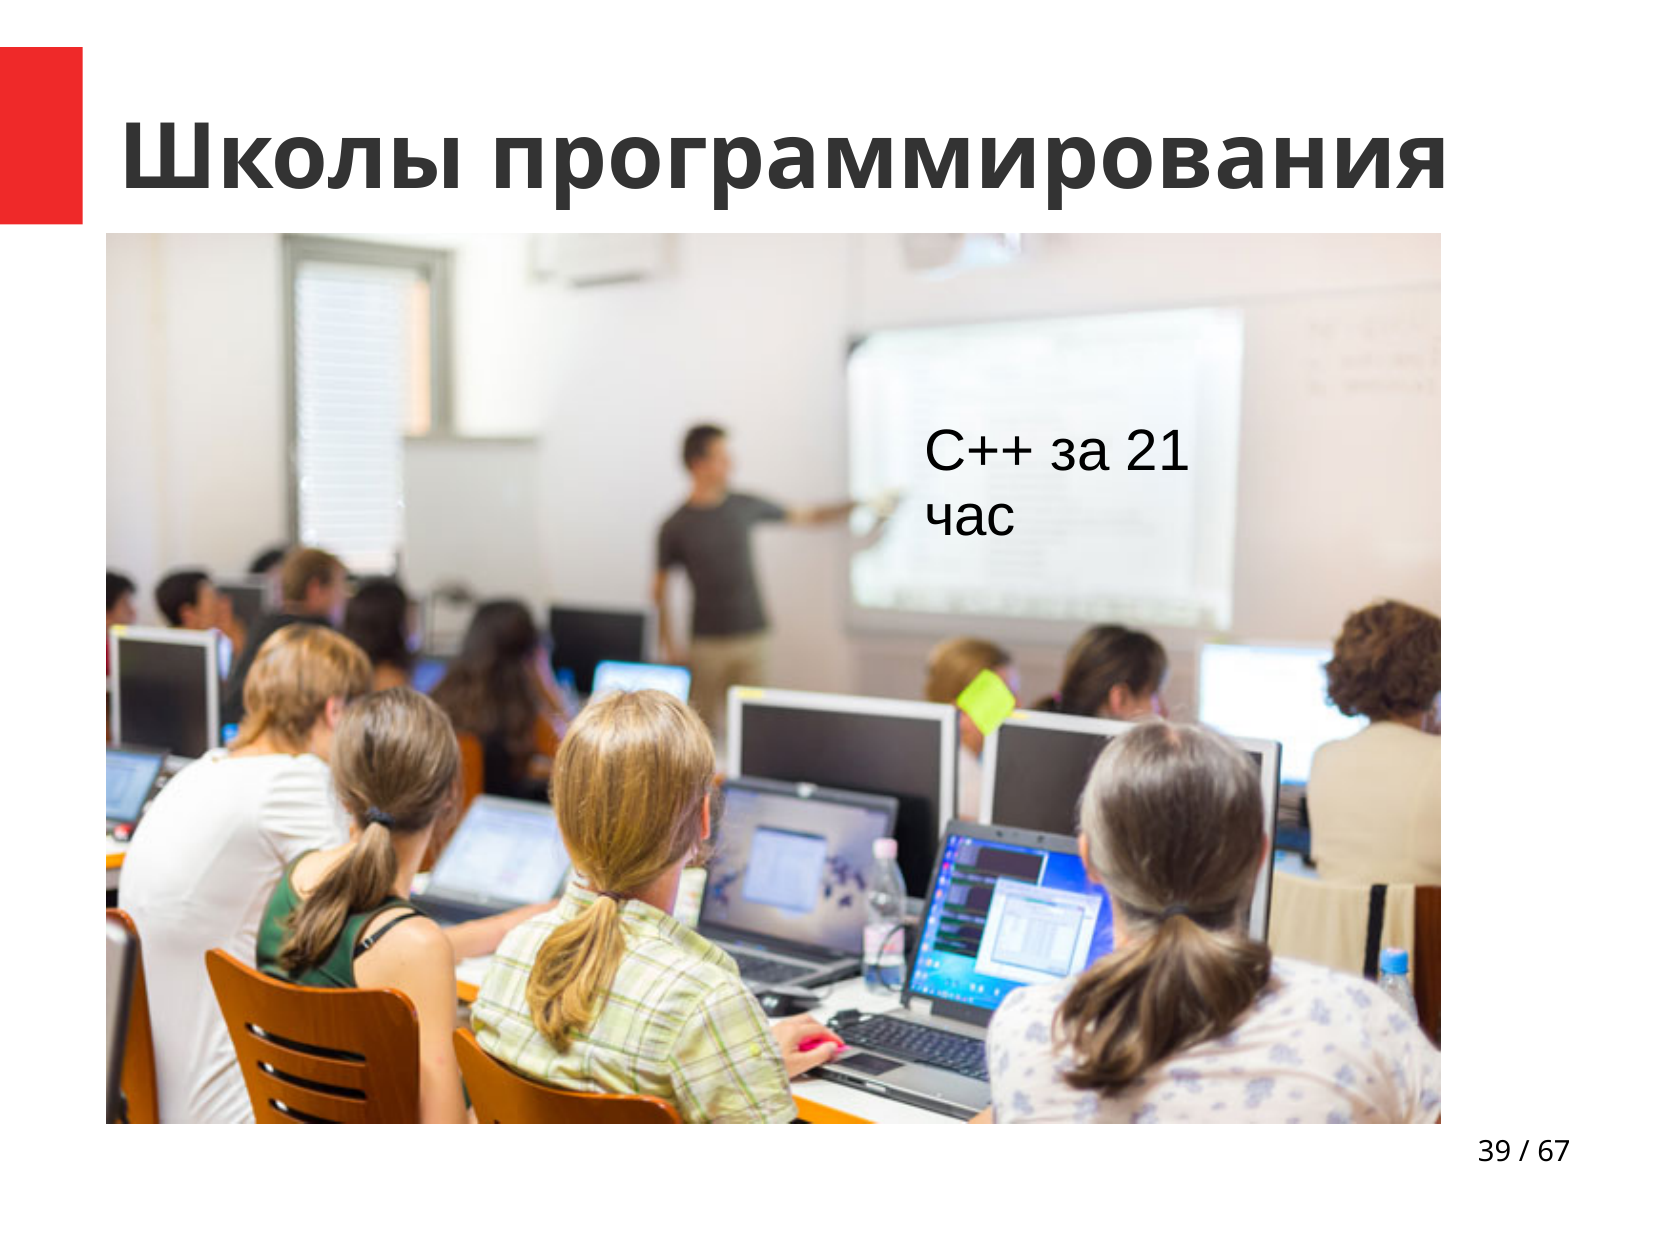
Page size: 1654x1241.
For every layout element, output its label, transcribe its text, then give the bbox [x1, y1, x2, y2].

text_box C++ за 21 час [909, 410, 1288, 556]
picture [106, 233, 1441, 1124]
title Школы программирования [118, 49, 1571, 257]
